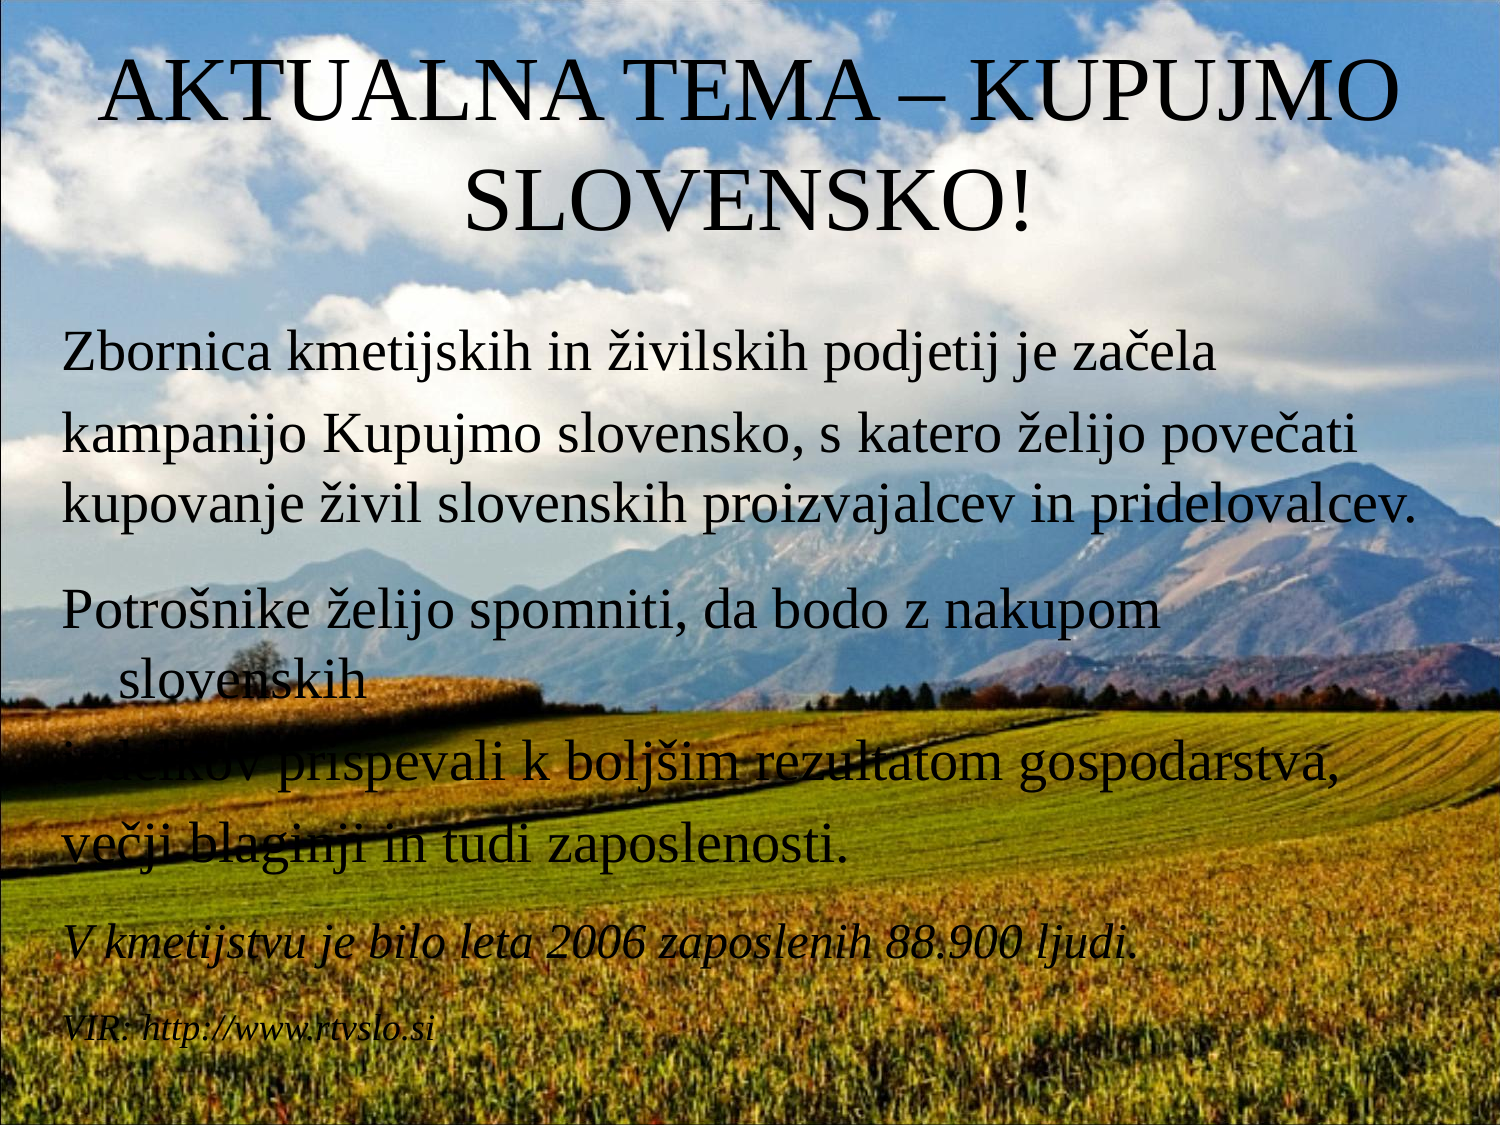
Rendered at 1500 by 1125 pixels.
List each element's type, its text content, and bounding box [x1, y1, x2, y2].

text_box VIR: http://www.rtvslo.si [46, 996, 1243, 1056]
picture [0, 0, 1500, 1125]
list Zbornica kmetijskih in živilskih podjetij je začela kampanijo Kupujmo slovensko, s katero želijo povečati kupovanje živil slovenskih proizvajalcev in pridelovalcev. Potrošnike želijo spomniti, da bodo z nakupom slovenskih izdelkov prispevali k boljšim rezultatom gospodarstva, večji blaginji in tudi zaposlenosti. V kmetijstvu je bilo leta 2006 zaposlenih 88.900 ljudi. [46, 304, 1442, 1005]
title AKTUALNA TEMA – KUPUJMO SLOVENSKO! [75, 45, 1425, 233]
